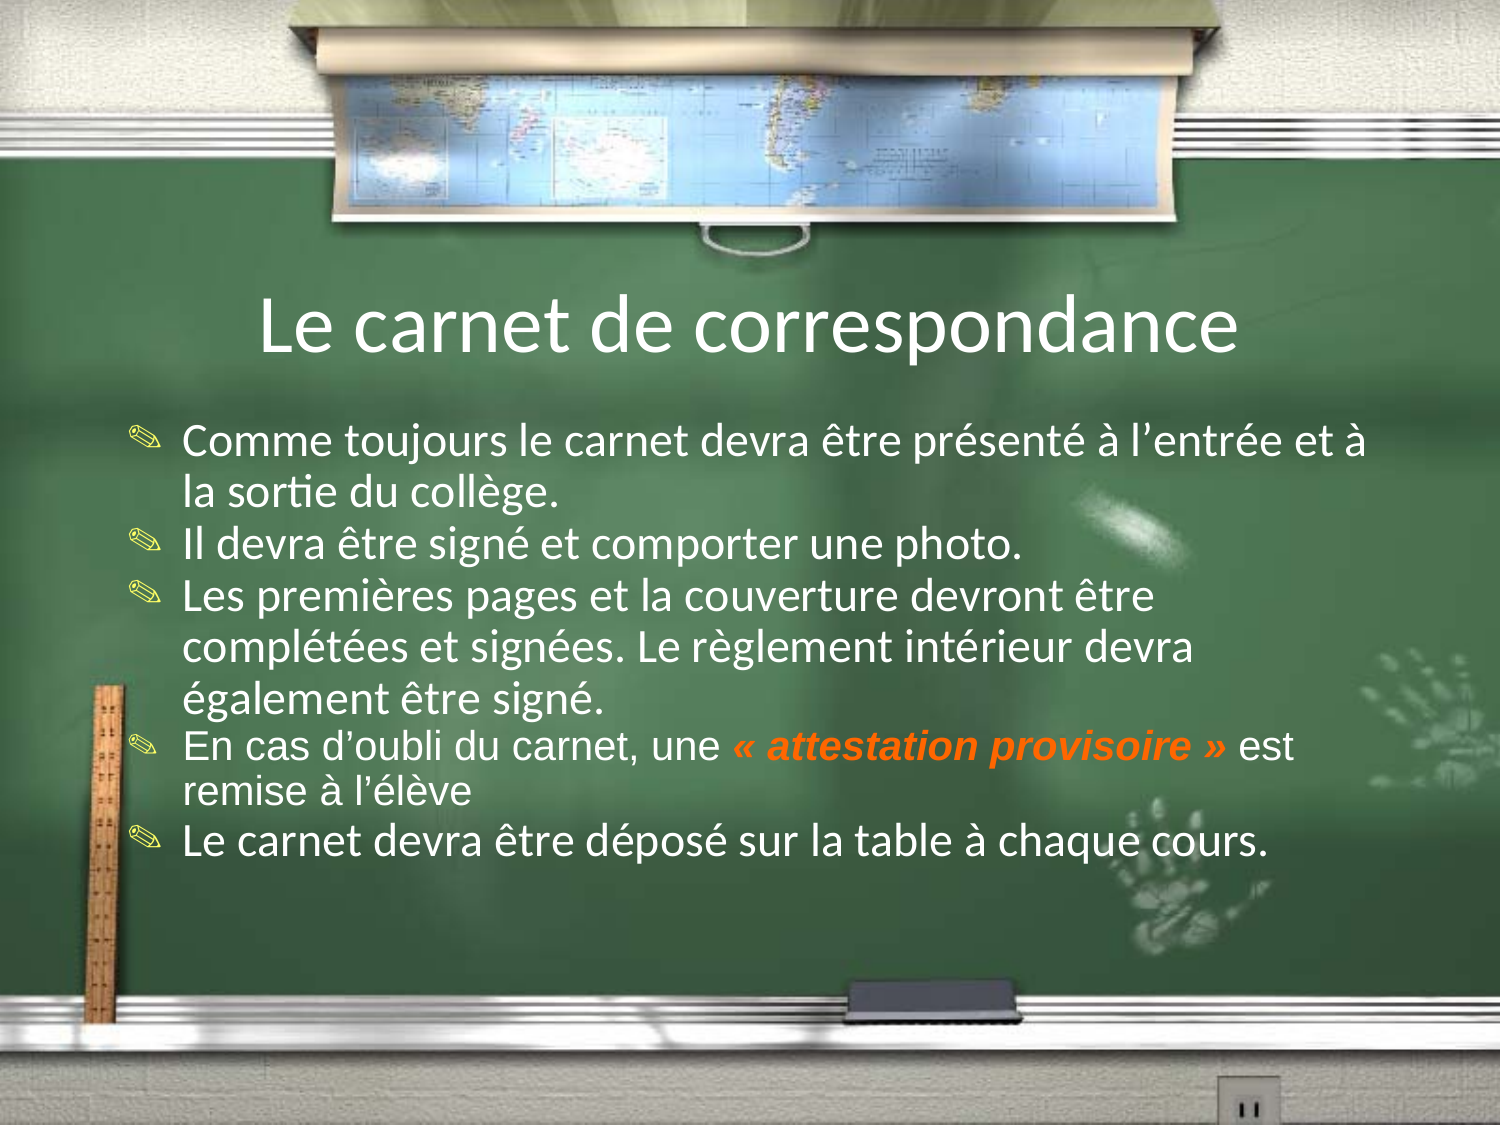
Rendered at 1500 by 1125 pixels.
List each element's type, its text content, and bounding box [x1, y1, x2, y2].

text_box Le carnet de correspondance [112, 224, 1388, 407]
picture [0, 0, 1500, 1125]
text_box Comme toujours le carnet devra être présenté à l’entrée et à la sortie du collège. Il devra être signé et comporter une photo. Les premières pages et la couverture devront être complétées et signées. Le règlement intérieur devra également être signé. En cas d’oubli du carnet, une « attestation provisoire » est remise à l’élève Le carnet devra être déposé sur la table à chaque cours. [112, 407, 1388, 945]
